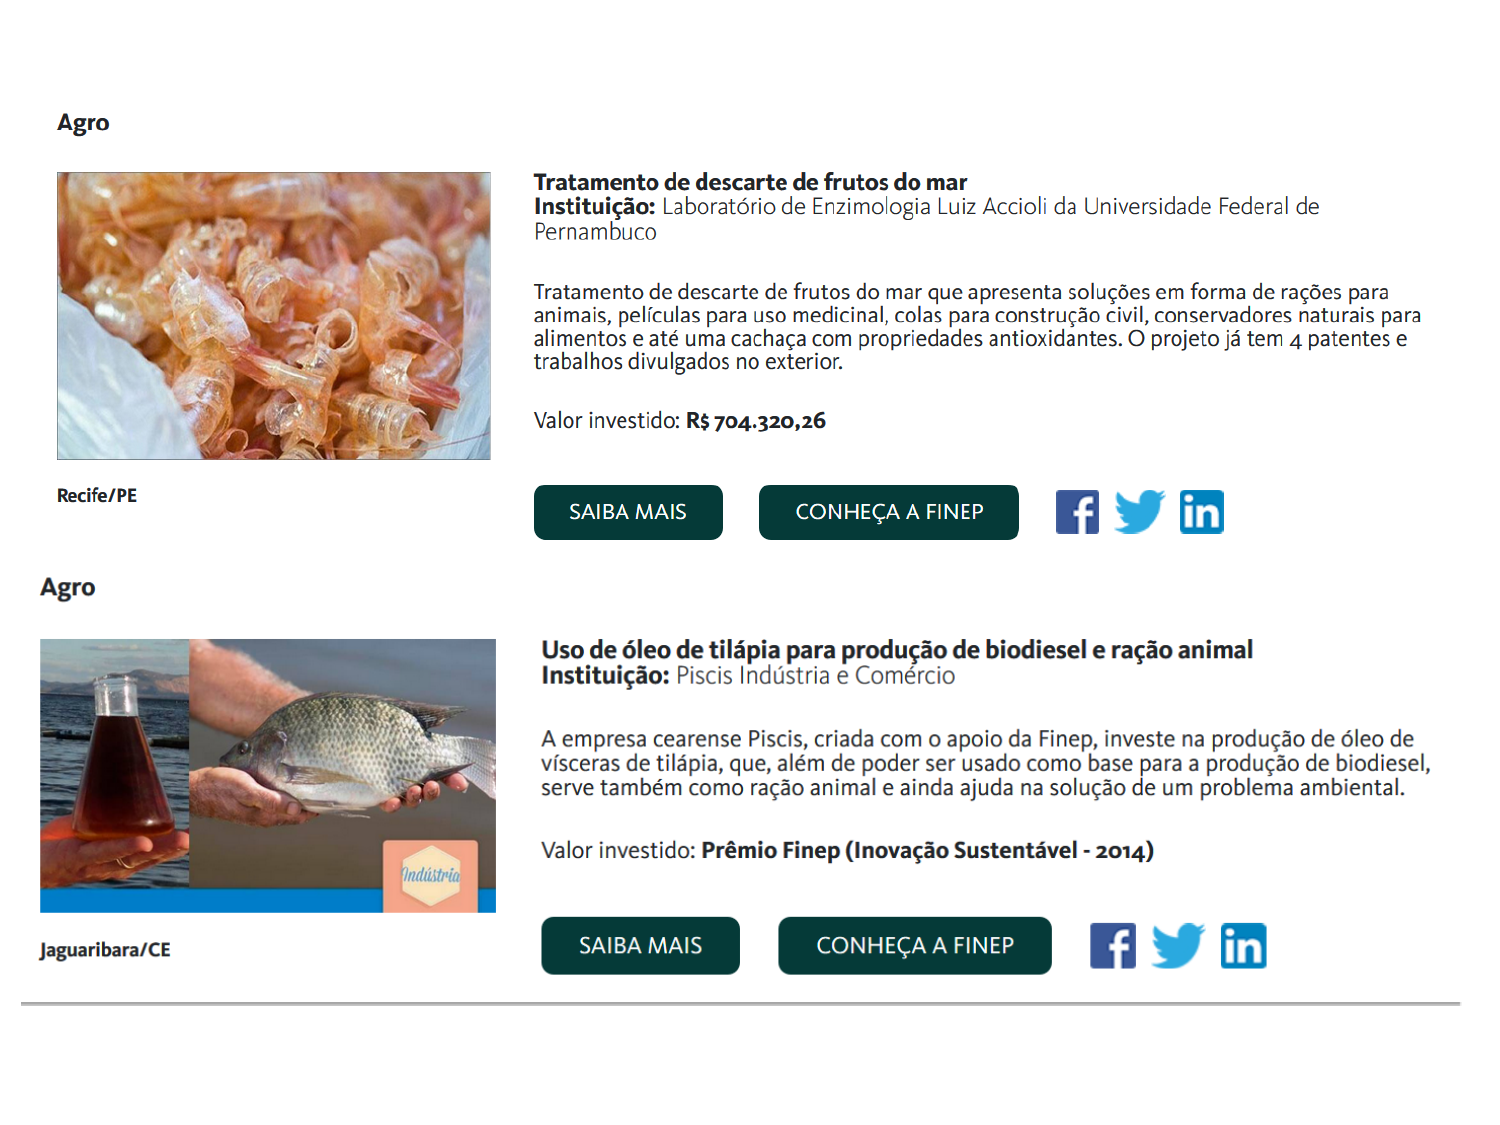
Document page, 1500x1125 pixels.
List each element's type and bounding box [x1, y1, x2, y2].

picture [21, 102, 1462, 1002]
